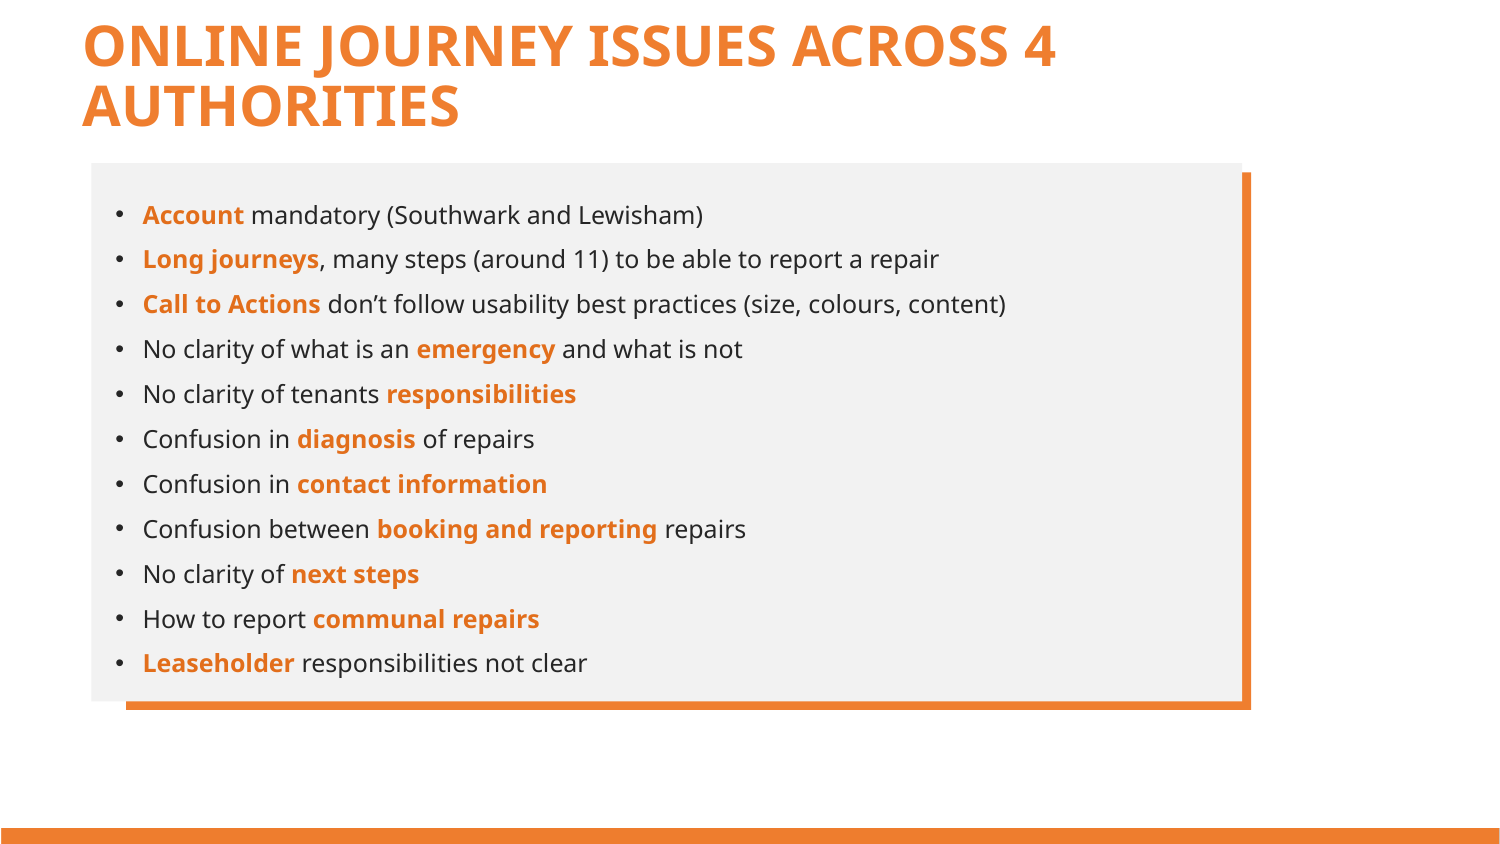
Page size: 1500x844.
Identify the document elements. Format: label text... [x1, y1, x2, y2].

text_box [91, 163, 1252, 710]
text_box Account mandatory (Southwark and Lewisham) Long journeys, many steps (around 11) to be able to report a repair Call to Actions don’t follow usability best practices (size, colours, content) No clarity of what is an emergency and what is not No clarity of tenants responsibilities Confusion in diagnosis of repairs Confusion in contact information Confusion between booking and reporting repairs No clarity of next steps How to report communal repairs Leaseholder responsibilities not clear [107, 178, 1251, 681]
picture [0, 828, 1500, 844]
text_box ONLINE JOURNEY ISSUES ACROSS 4 AUTHORITIES [71, 33, 1318, 123]
